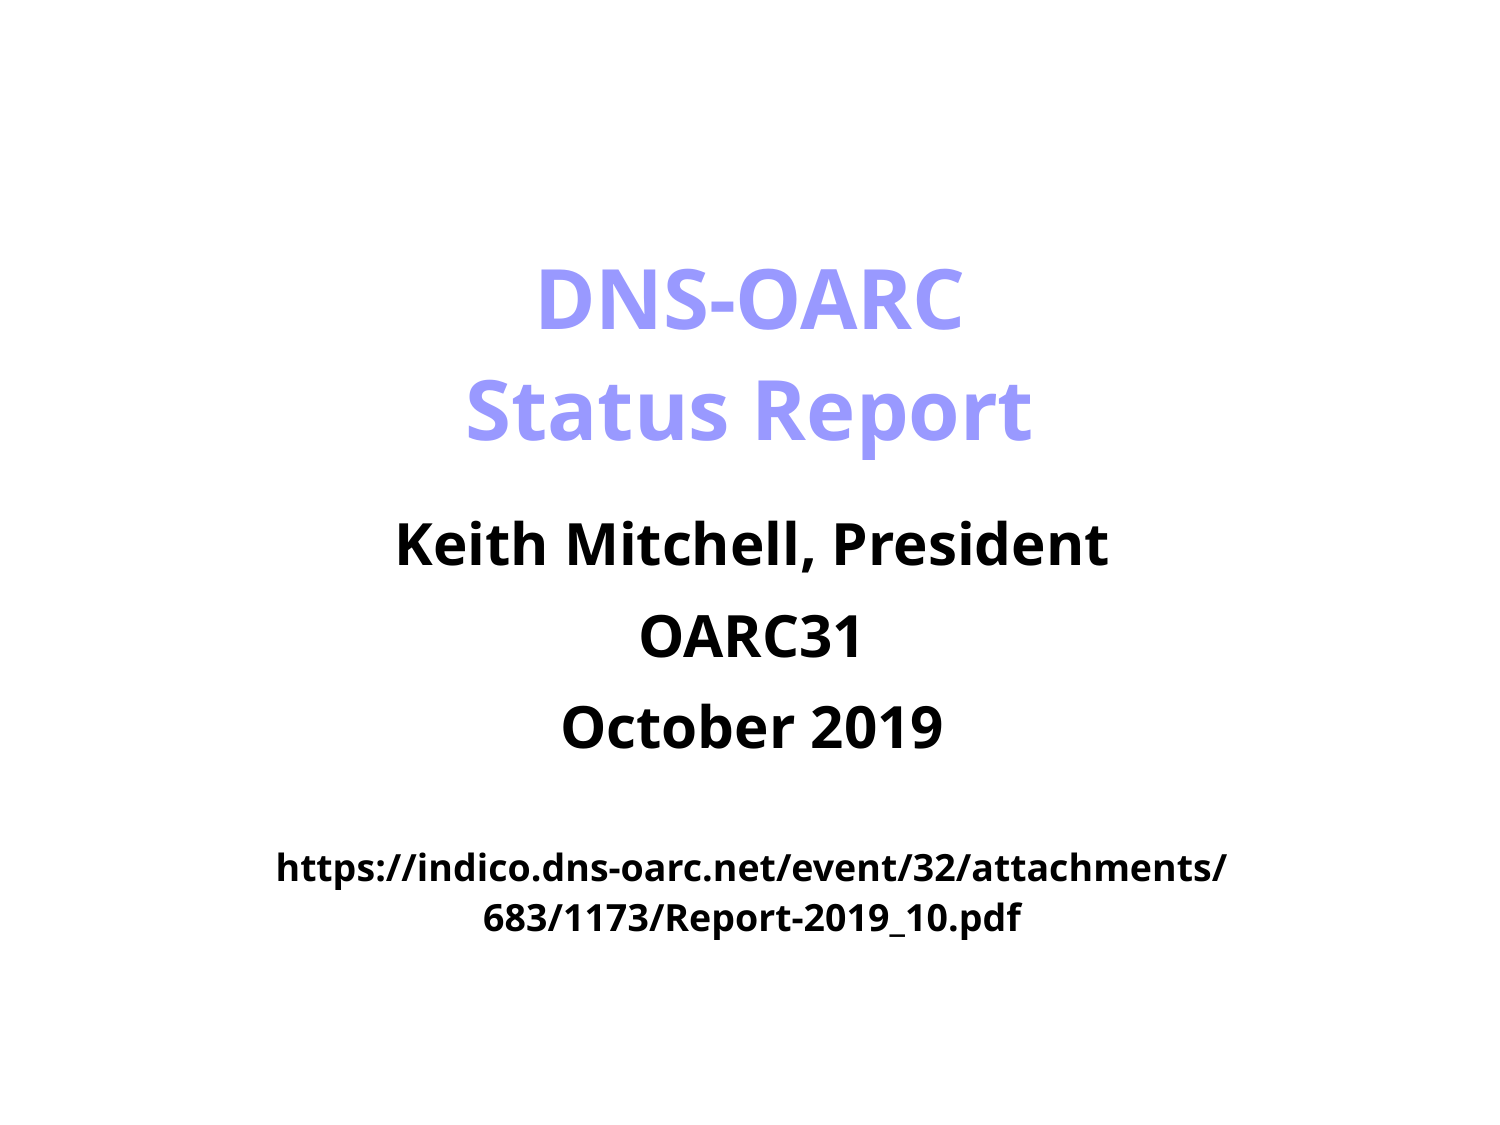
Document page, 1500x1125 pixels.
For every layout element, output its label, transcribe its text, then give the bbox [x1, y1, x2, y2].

title DNS-OARC Status Report [112, 256, 1388, 448]
text_box Keith Mitchell, President OARC31 October 2019 https://indico.dns-oarc.net/event/32/attachments/683/1173/Report-2019_10.pdf [189, 485, 1240, 961]
